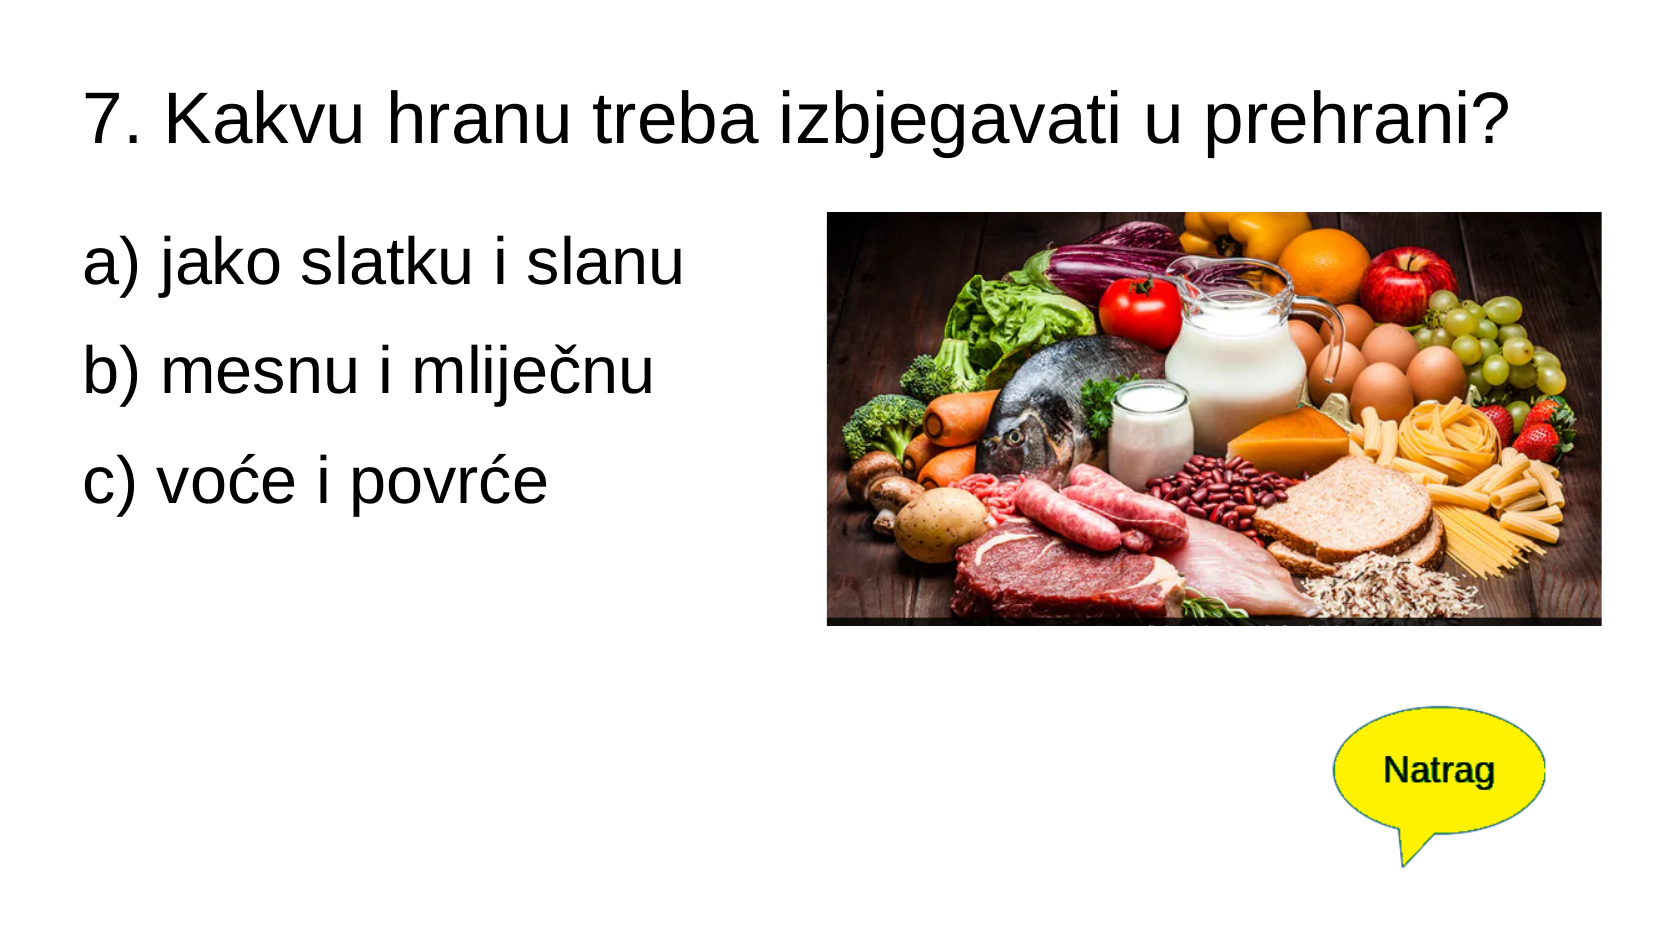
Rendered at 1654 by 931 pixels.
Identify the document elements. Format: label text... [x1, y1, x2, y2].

picture [1299, 691, 1558, 875]
list a) jako slatku i slanu b) mesnu i mliječnu c) voće i povrće [82, 217, 1571, 758]
title 7. Kakvu hranu treba izbjegavati u prehrani? [82, 37, 1571, 193]
picture [826, 212, 1602, 626]
